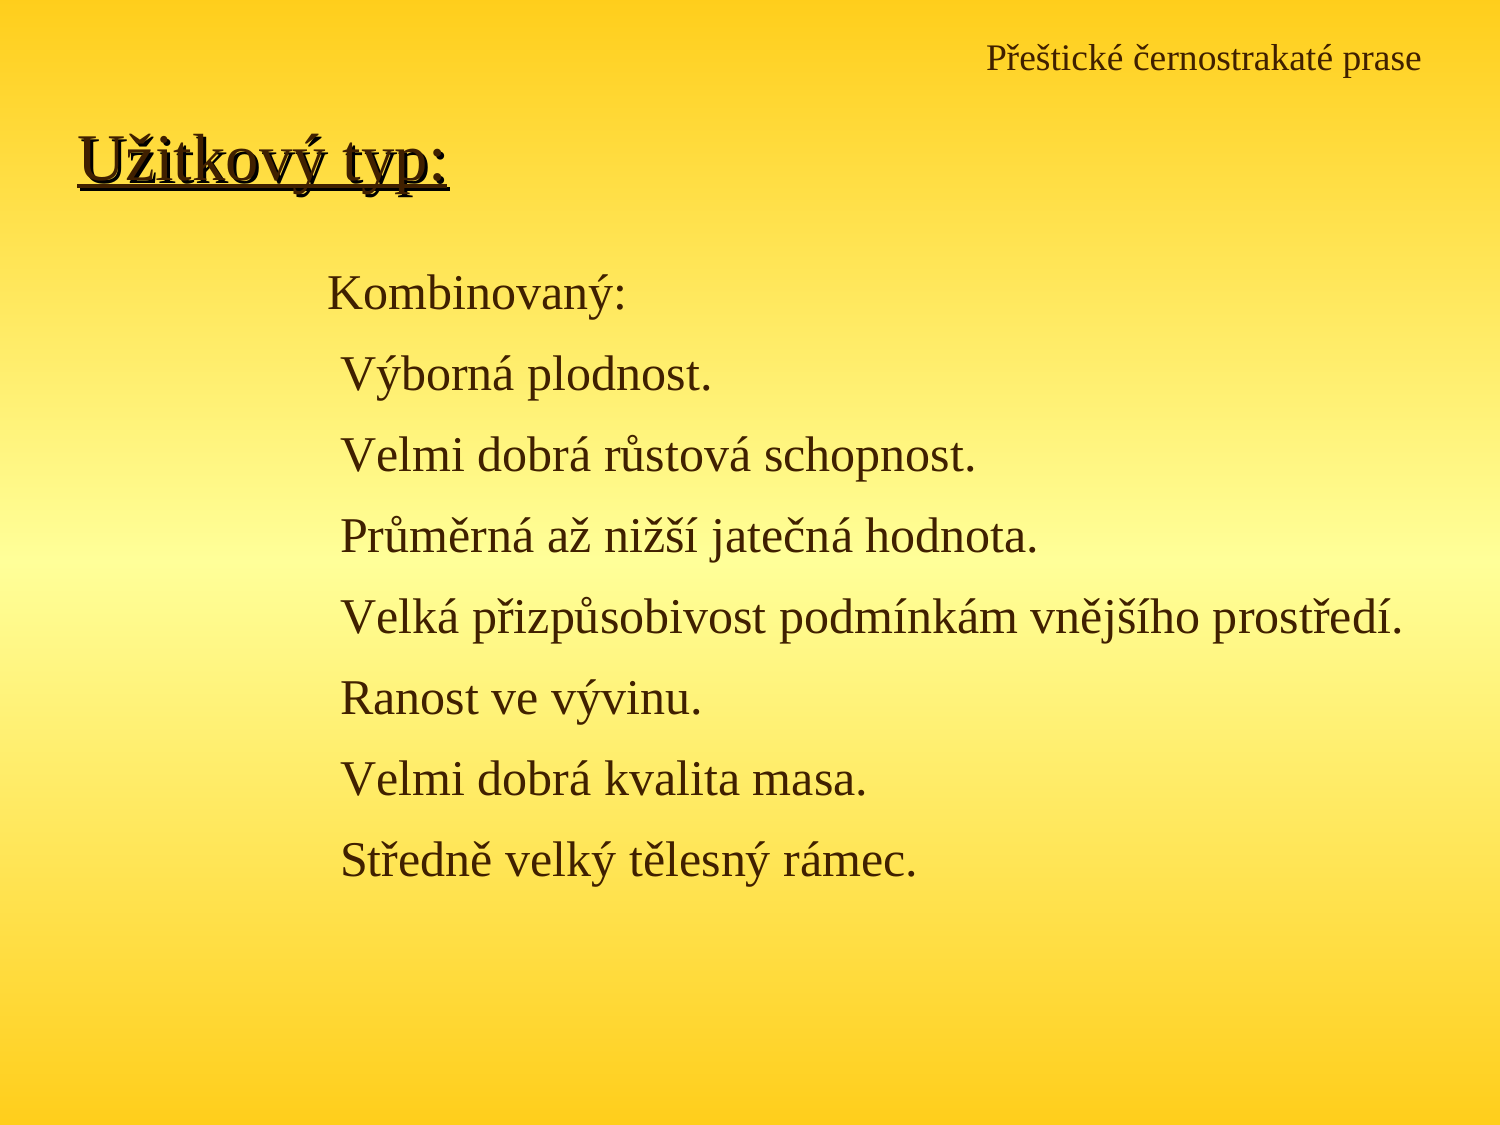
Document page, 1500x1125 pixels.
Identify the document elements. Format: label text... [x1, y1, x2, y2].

text_box Přeštické černostrakaté prase Užitkový typ: [62, 29, 1438, 203]
text_box Kombinovaný: Výborná plodnost. Velmi dobrá růstová schopnost. Průměrná až nižší jatečná hodnota. Velká přizpůsobivost podmínkám vnějšího prostředí. Ranost ve vývinu. Velmi dobrá kvalita masa. Středně velký tělesný rámec. [312, 262, 1500, 895]
